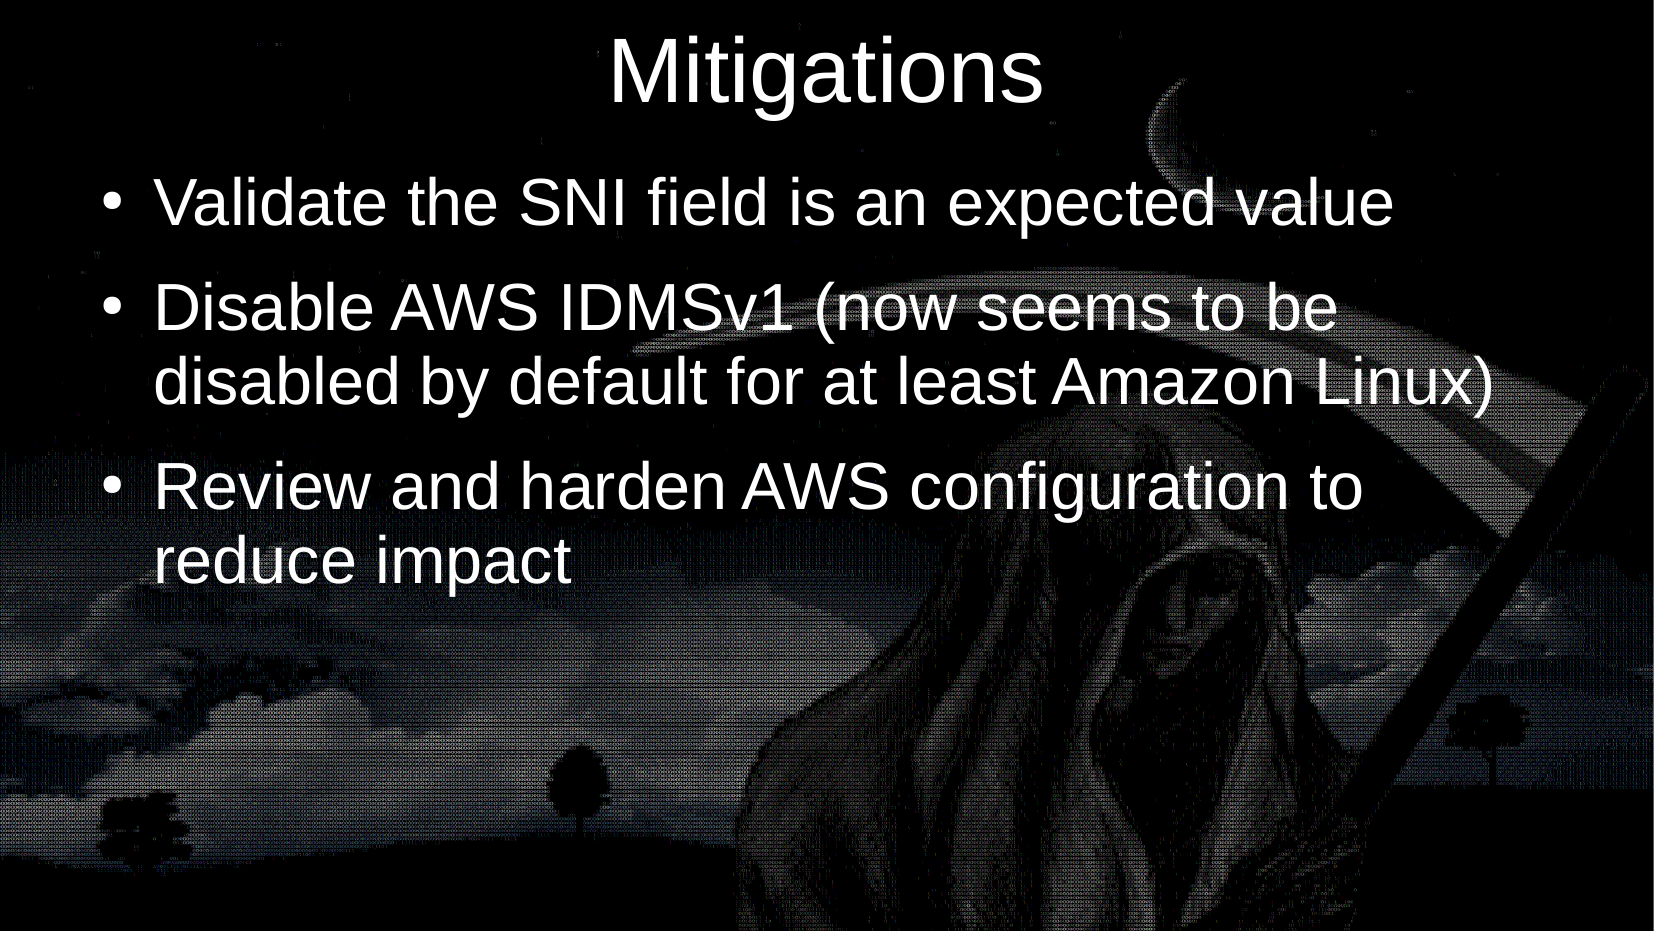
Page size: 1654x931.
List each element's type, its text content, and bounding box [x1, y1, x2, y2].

picture [0, 0, 1654, 931]
title Mitigations [11, 10, 1642, 131]
list Validate the SNI field is an expected value Disable AWS IDMSv1 (now seems to be disabled by default for at least Amazon Linux) Review and harden AWS configuration to reduce impact [82, 165, 1571, 827]
